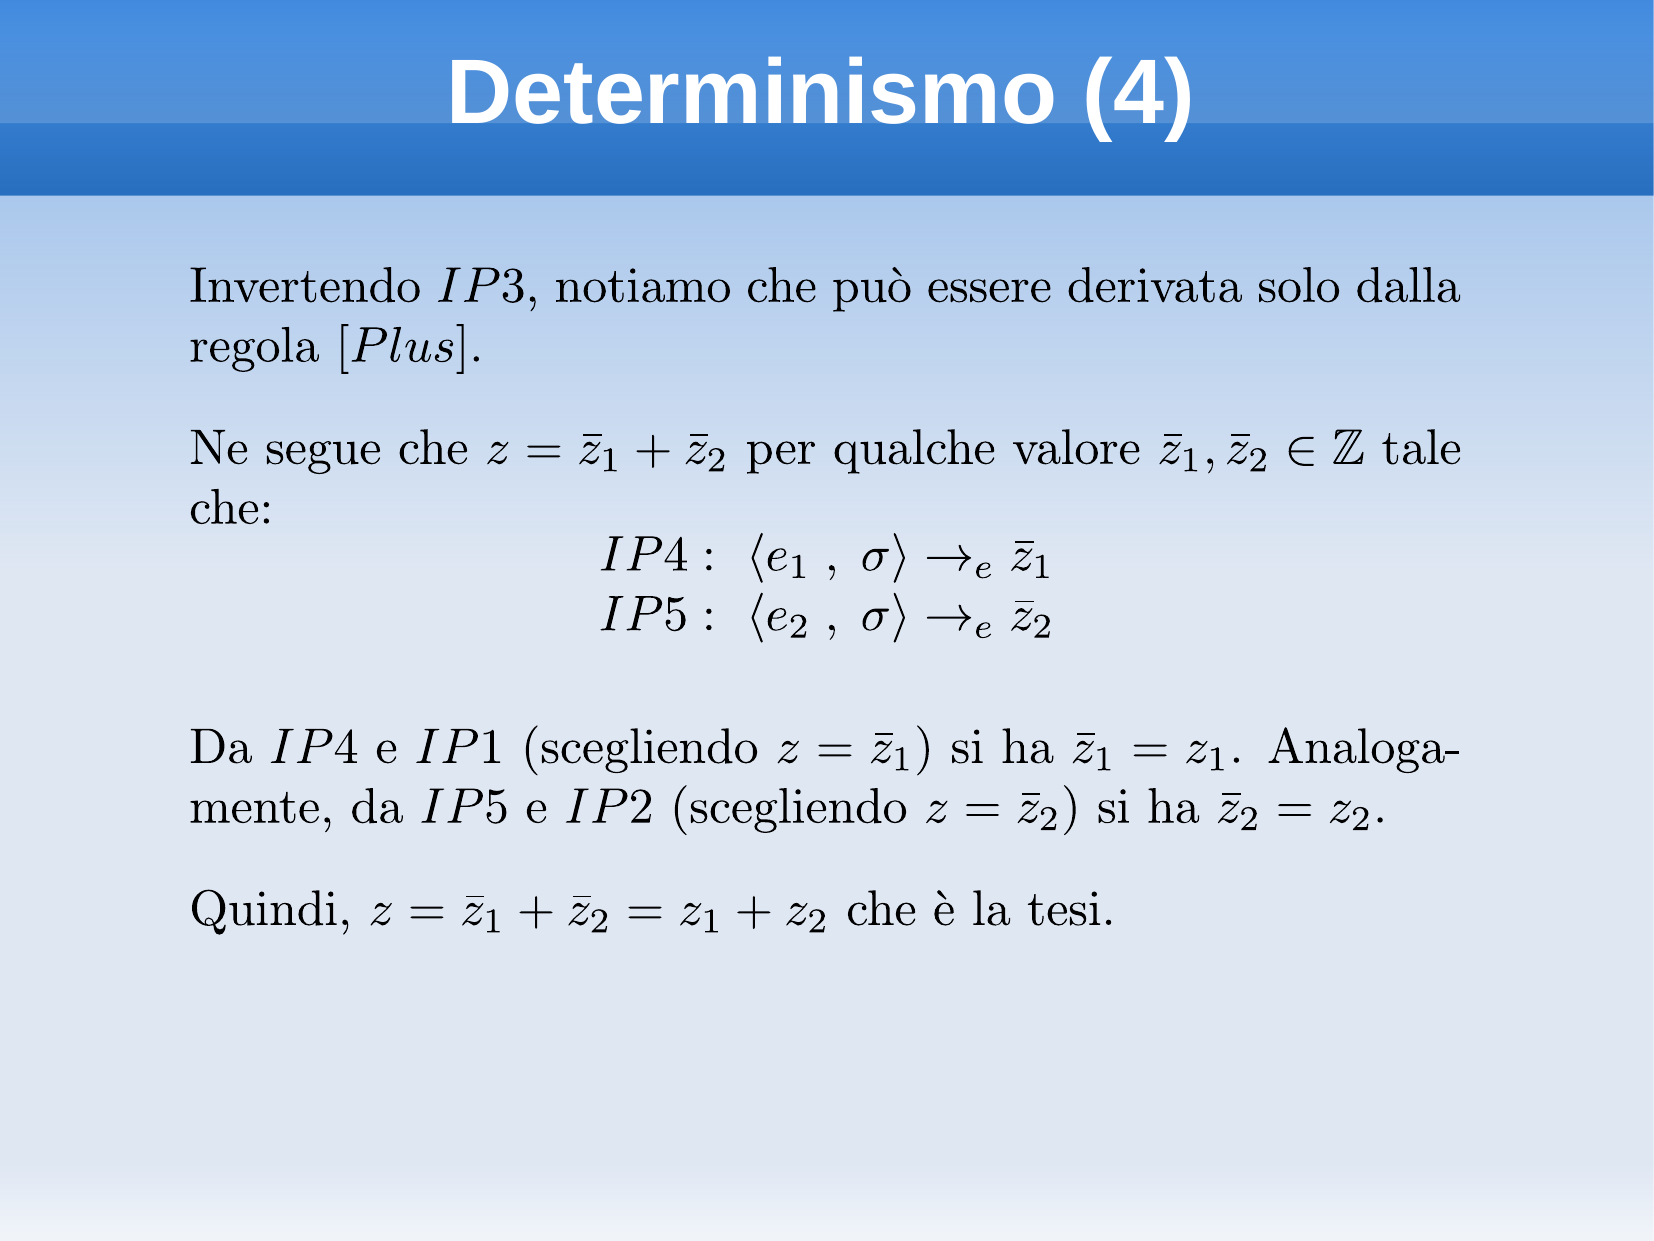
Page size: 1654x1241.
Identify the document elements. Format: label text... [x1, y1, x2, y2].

picture [0, 0, 1654, 1241]
text_box [189, 266, 1462, 935]
title Determinismo (4) [76, 0, 1565, 188]
